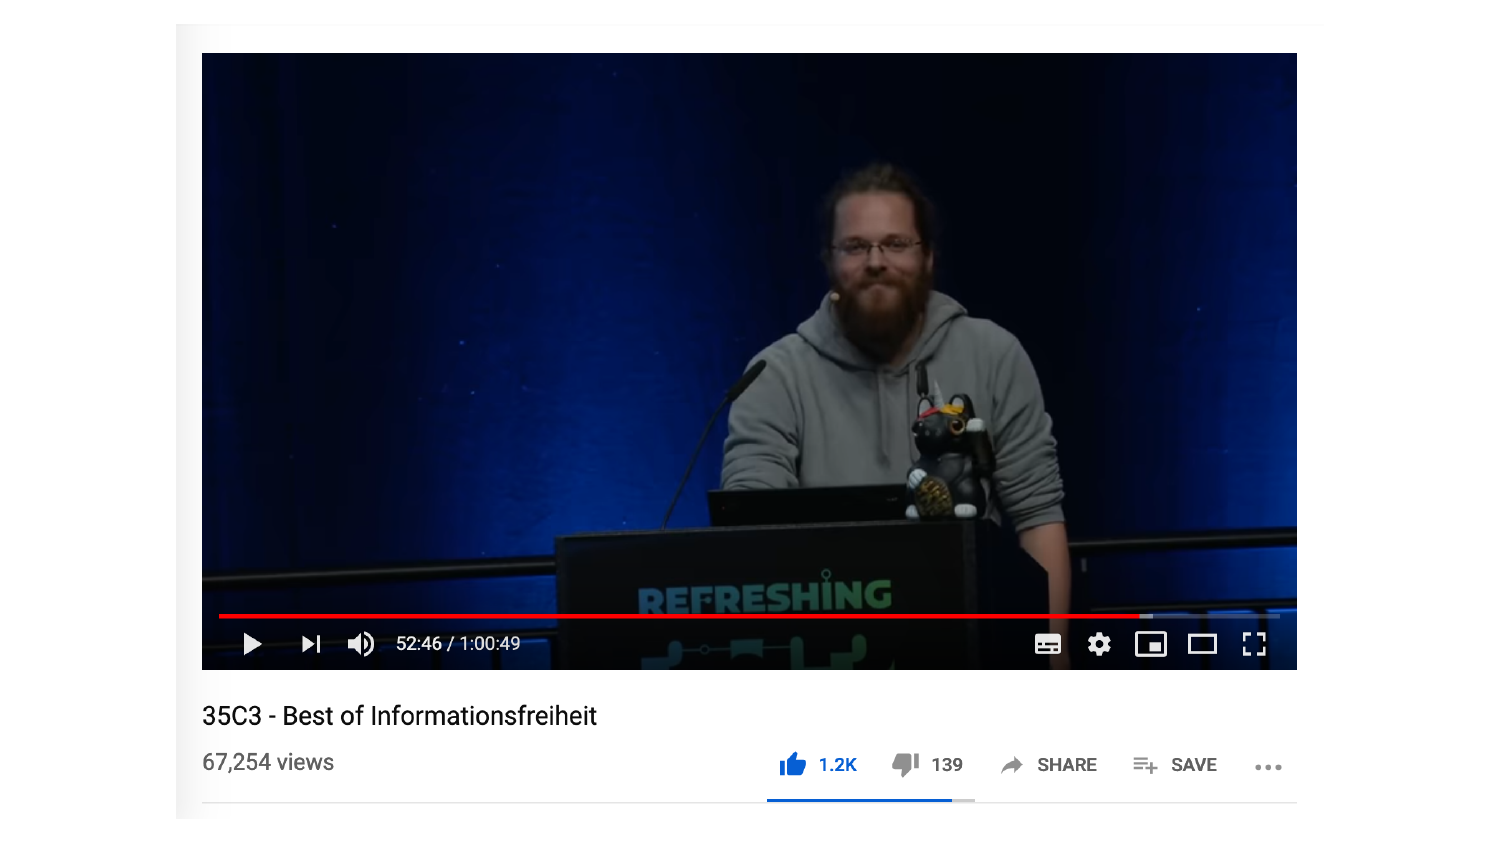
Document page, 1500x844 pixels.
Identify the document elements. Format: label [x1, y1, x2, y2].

picture [176, 24, 1324, 819]
